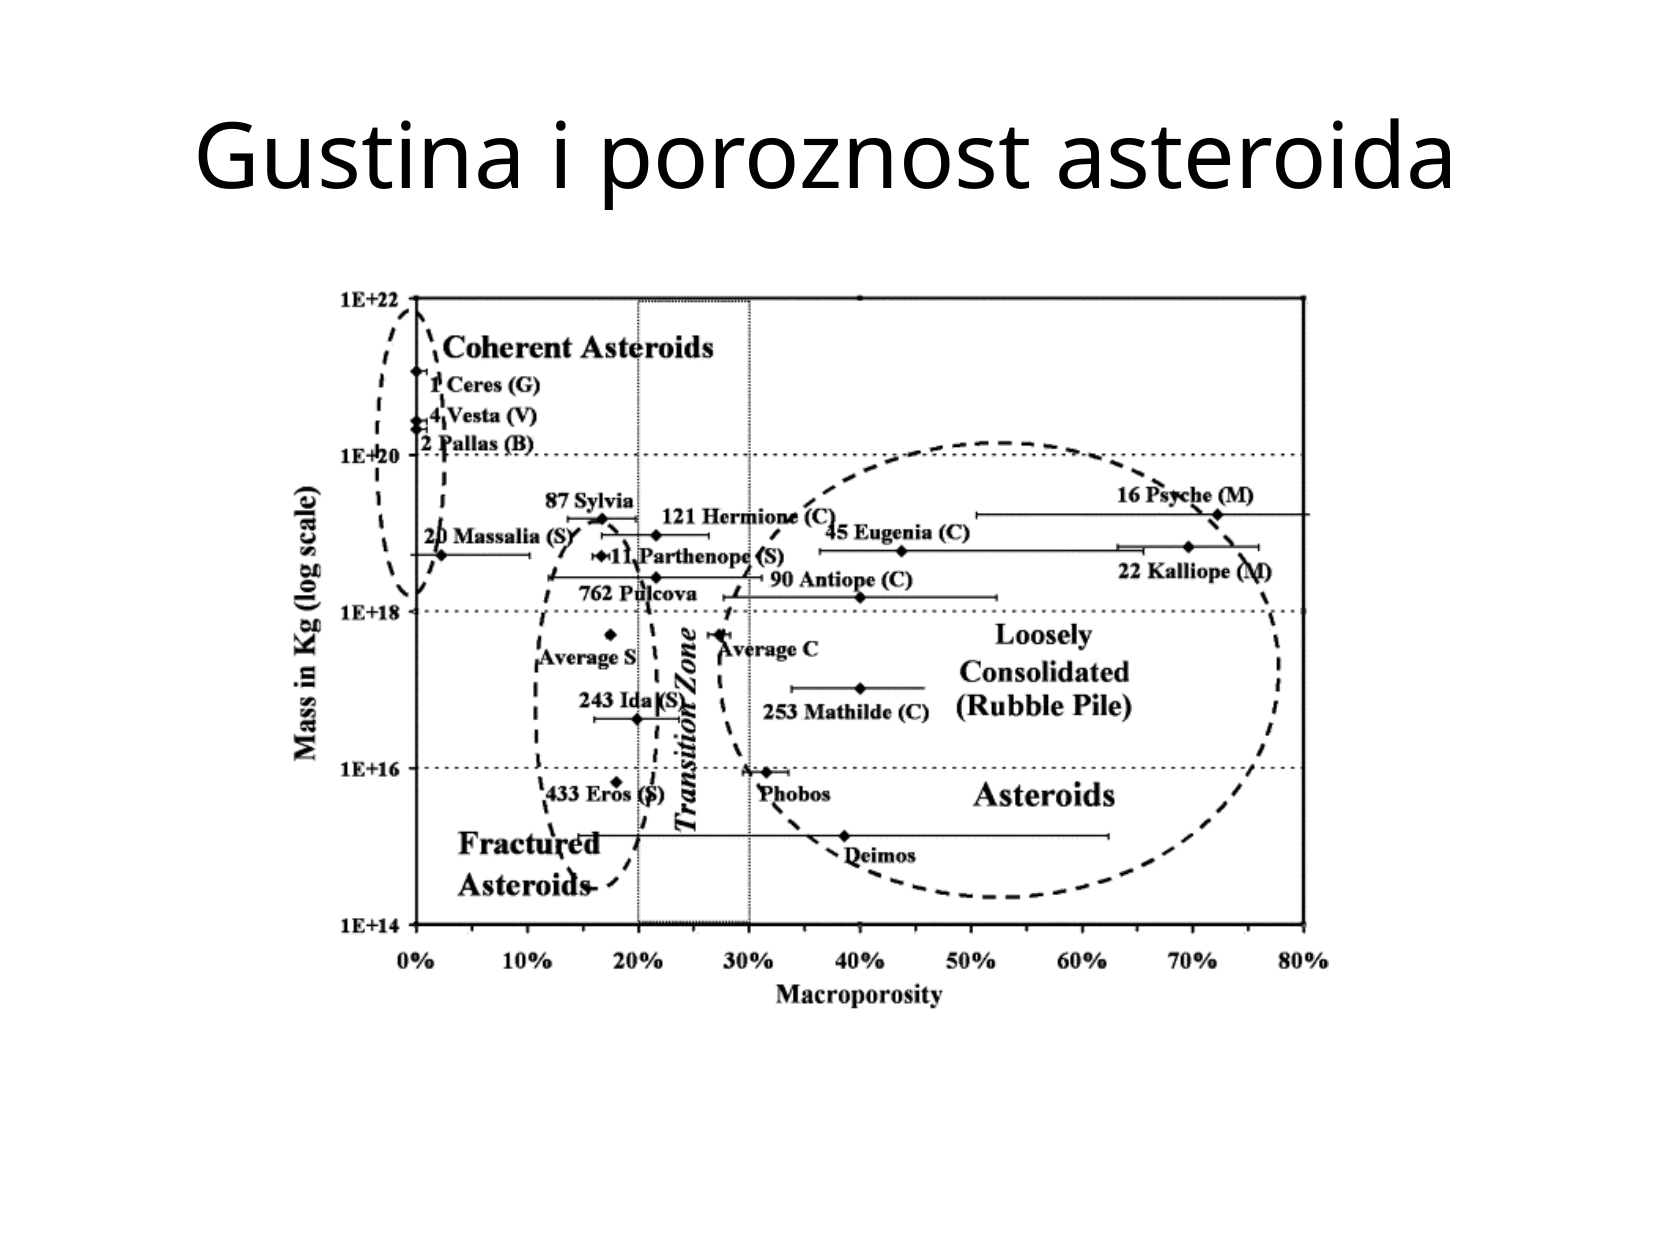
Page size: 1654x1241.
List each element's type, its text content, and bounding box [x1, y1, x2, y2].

picture [291, 290, 1329, 1010]
title Gustina i poroznost asteroida [82, 49, 1571, 257]
